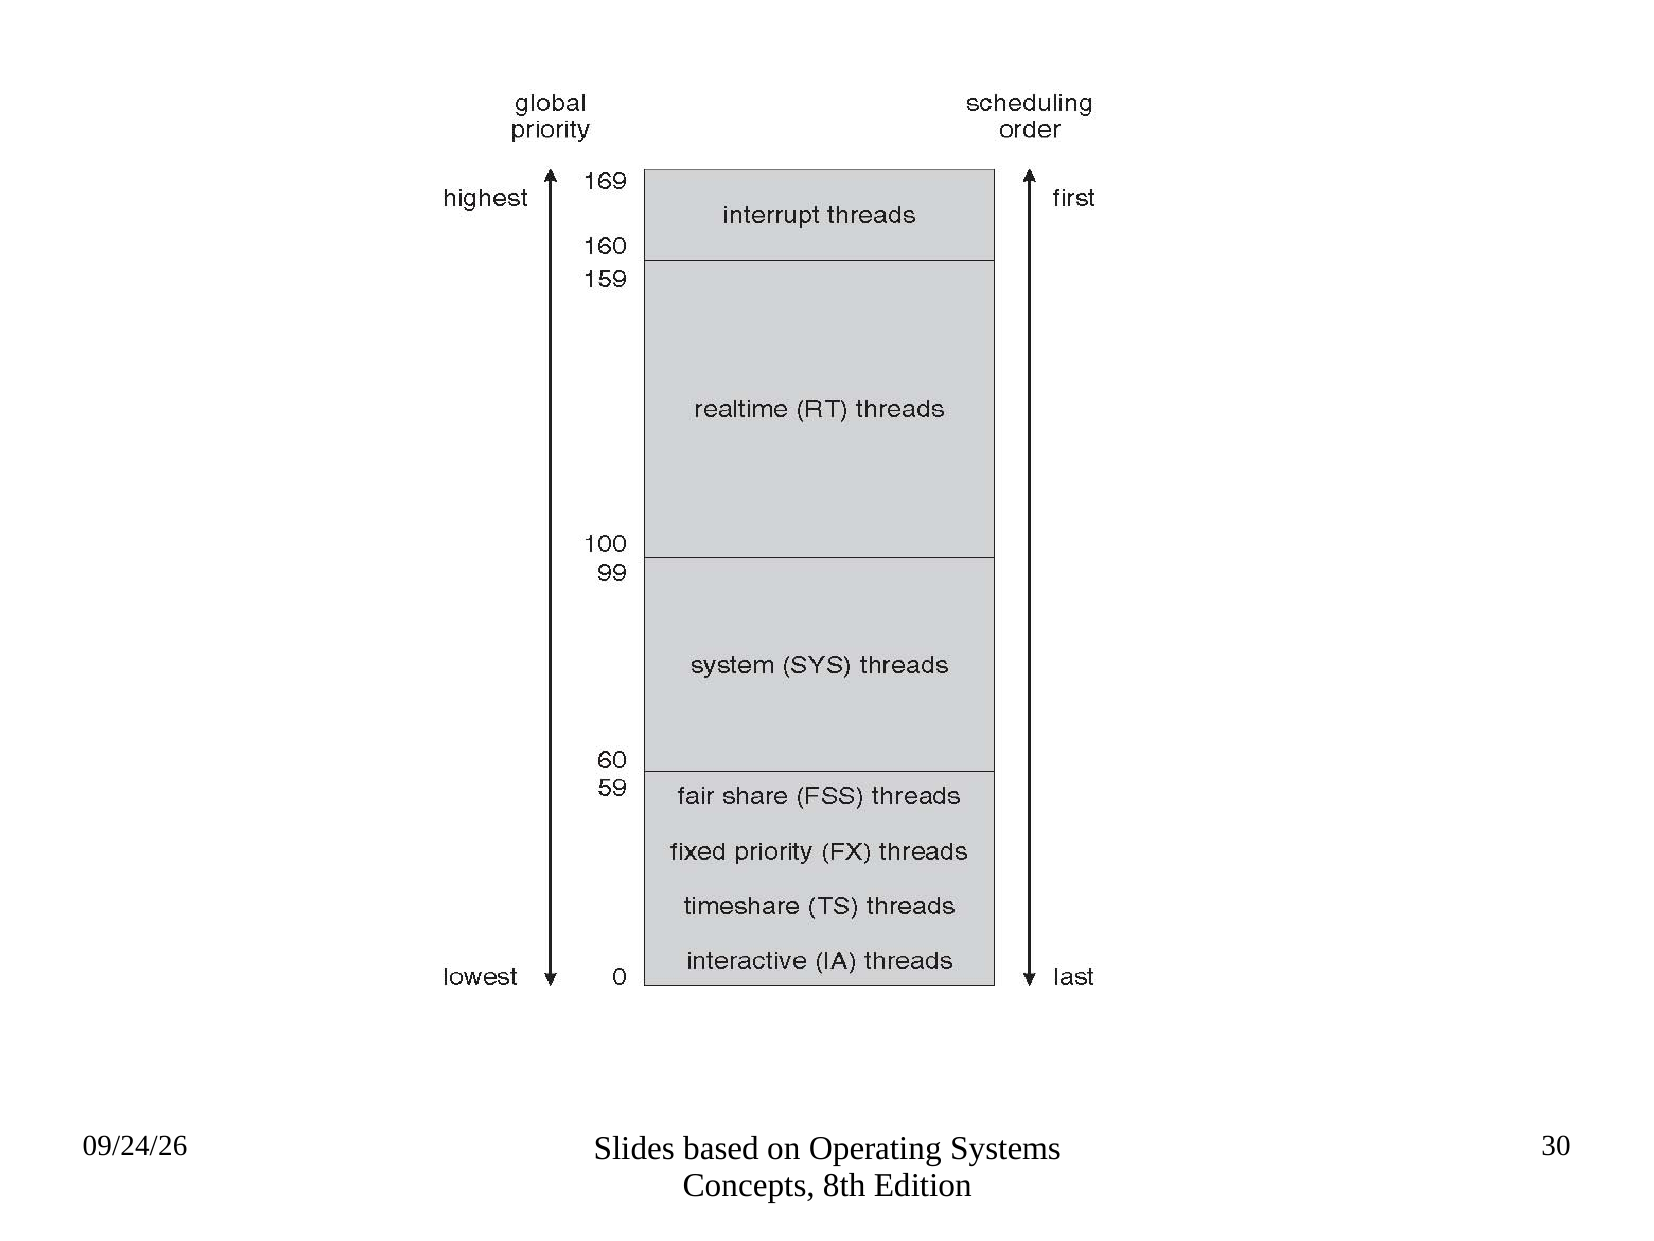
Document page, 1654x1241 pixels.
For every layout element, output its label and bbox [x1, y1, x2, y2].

picture [443, 89, 1096, 991]
